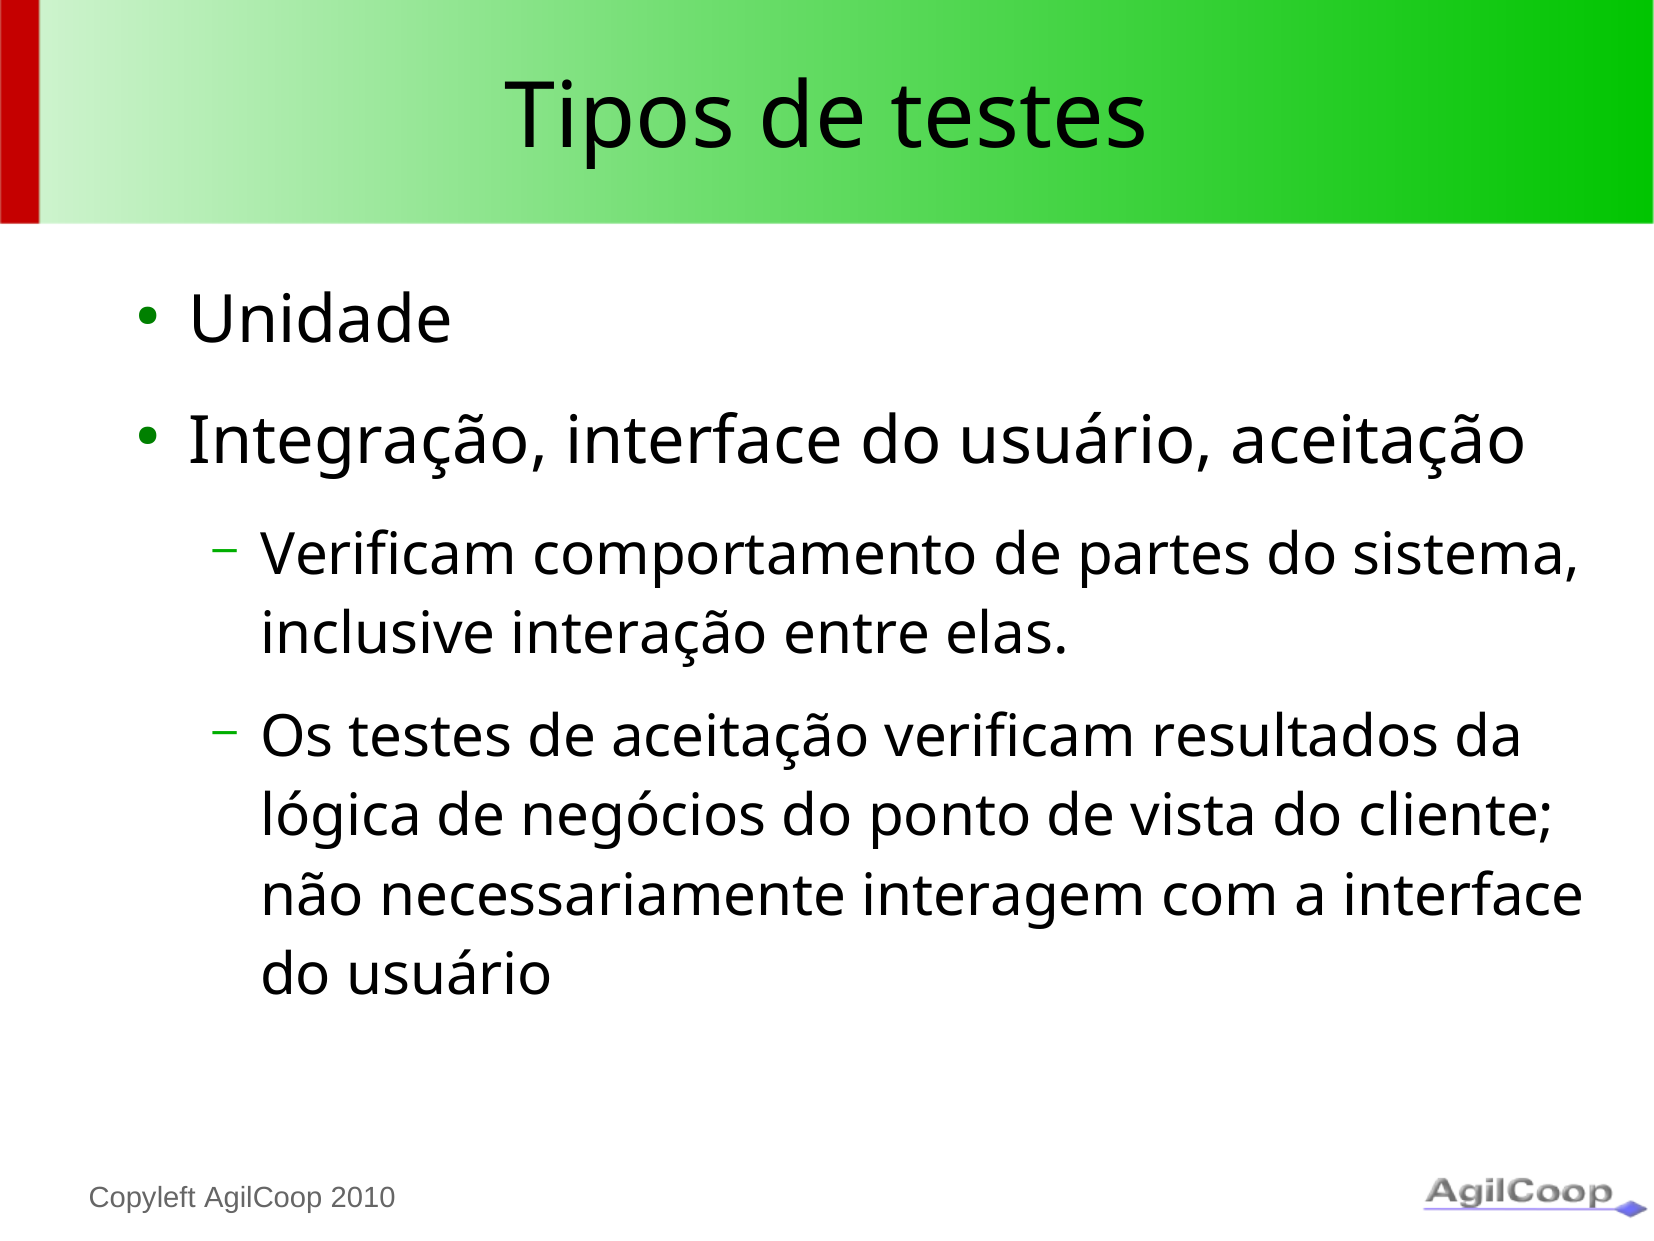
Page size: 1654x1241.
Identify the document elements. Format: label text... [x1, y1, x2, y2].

picture [0, 0, 1654, 1241]
title Tipos de testes [82, 8, 1571, 216]
list Unidade Integração, interface do usuário, aceitação Verificam comportamento de partes do sistema, inclusive interação entre elas. Os testes de aceitação verificam resultados da lógica de negócios do ponto de vista do cliente; não necessariamente interagem com a interface do usuário [118, 271, 1607, 1123]
